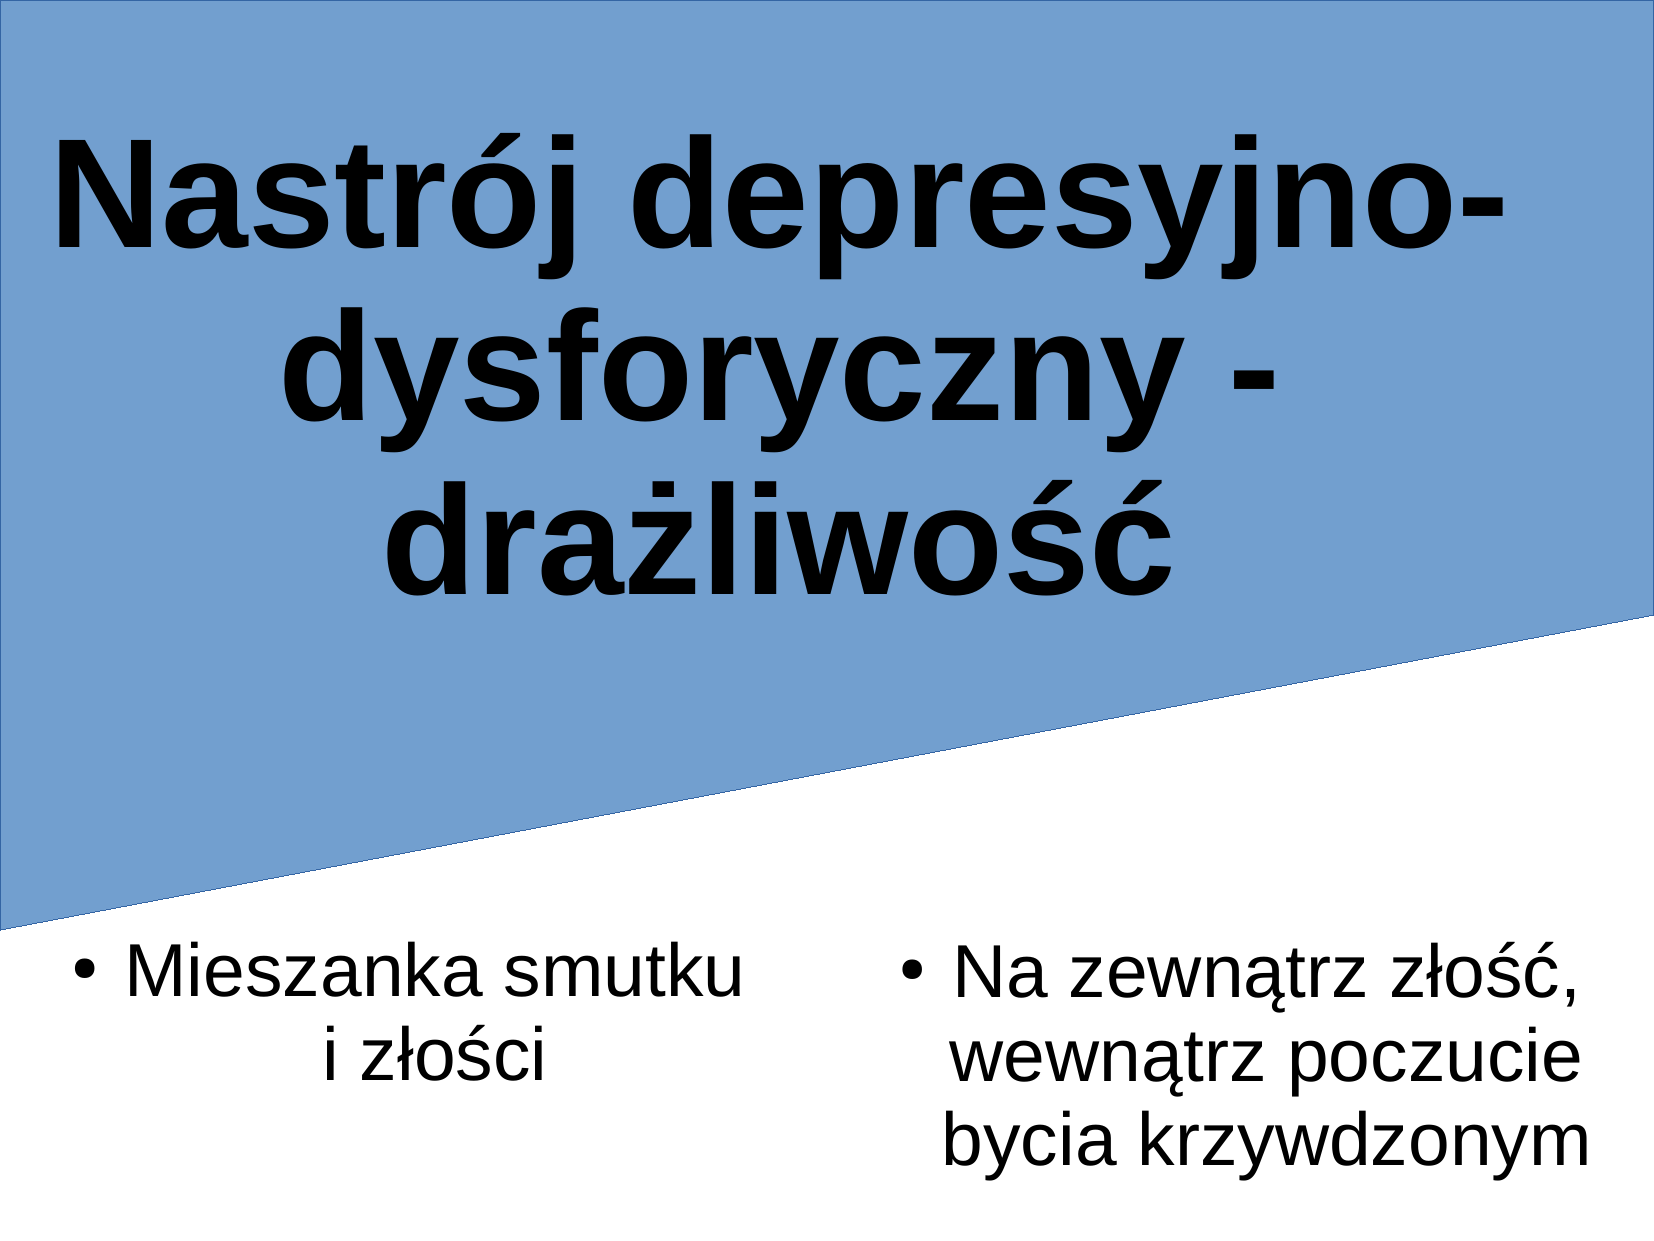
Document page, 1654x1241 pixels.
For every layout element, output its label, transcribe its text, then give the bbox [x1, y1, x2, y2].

list Na zewnątrz złość, wewnątrz poczucie bycia krzywdzonym [868, 929, 1595, 1217]
list Mieszanka smutku i złości [44, 928, 755, 1241]
title Nastrój depresyjno-dysforyczny - drażliwość [35, 106, 1524, 628]
